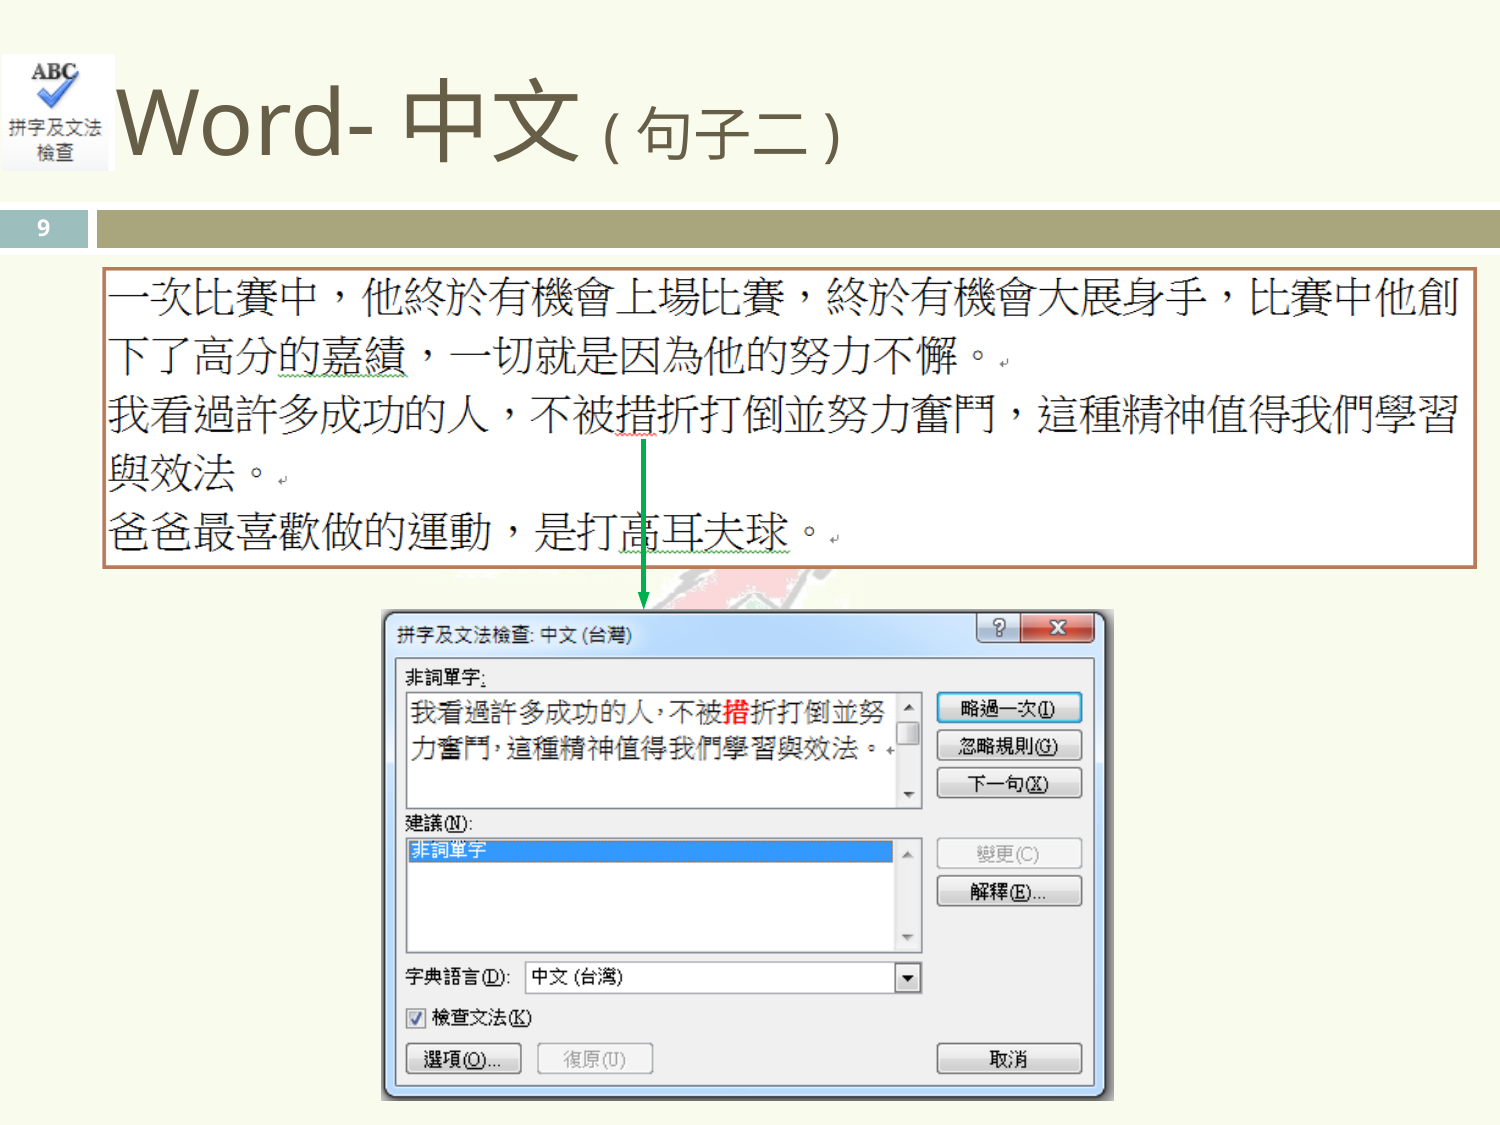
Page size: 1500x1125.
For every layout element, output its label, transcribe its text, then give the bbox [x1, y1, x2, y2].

title Word-中文(句子二) [100, 37, 1438, 201]
picture [381, 609, 1114, 1101]
text_box 9 [0, 208, 88, 249]
picture [100, 267, 1477, 569]
picture [2, 54, 115, 171]
